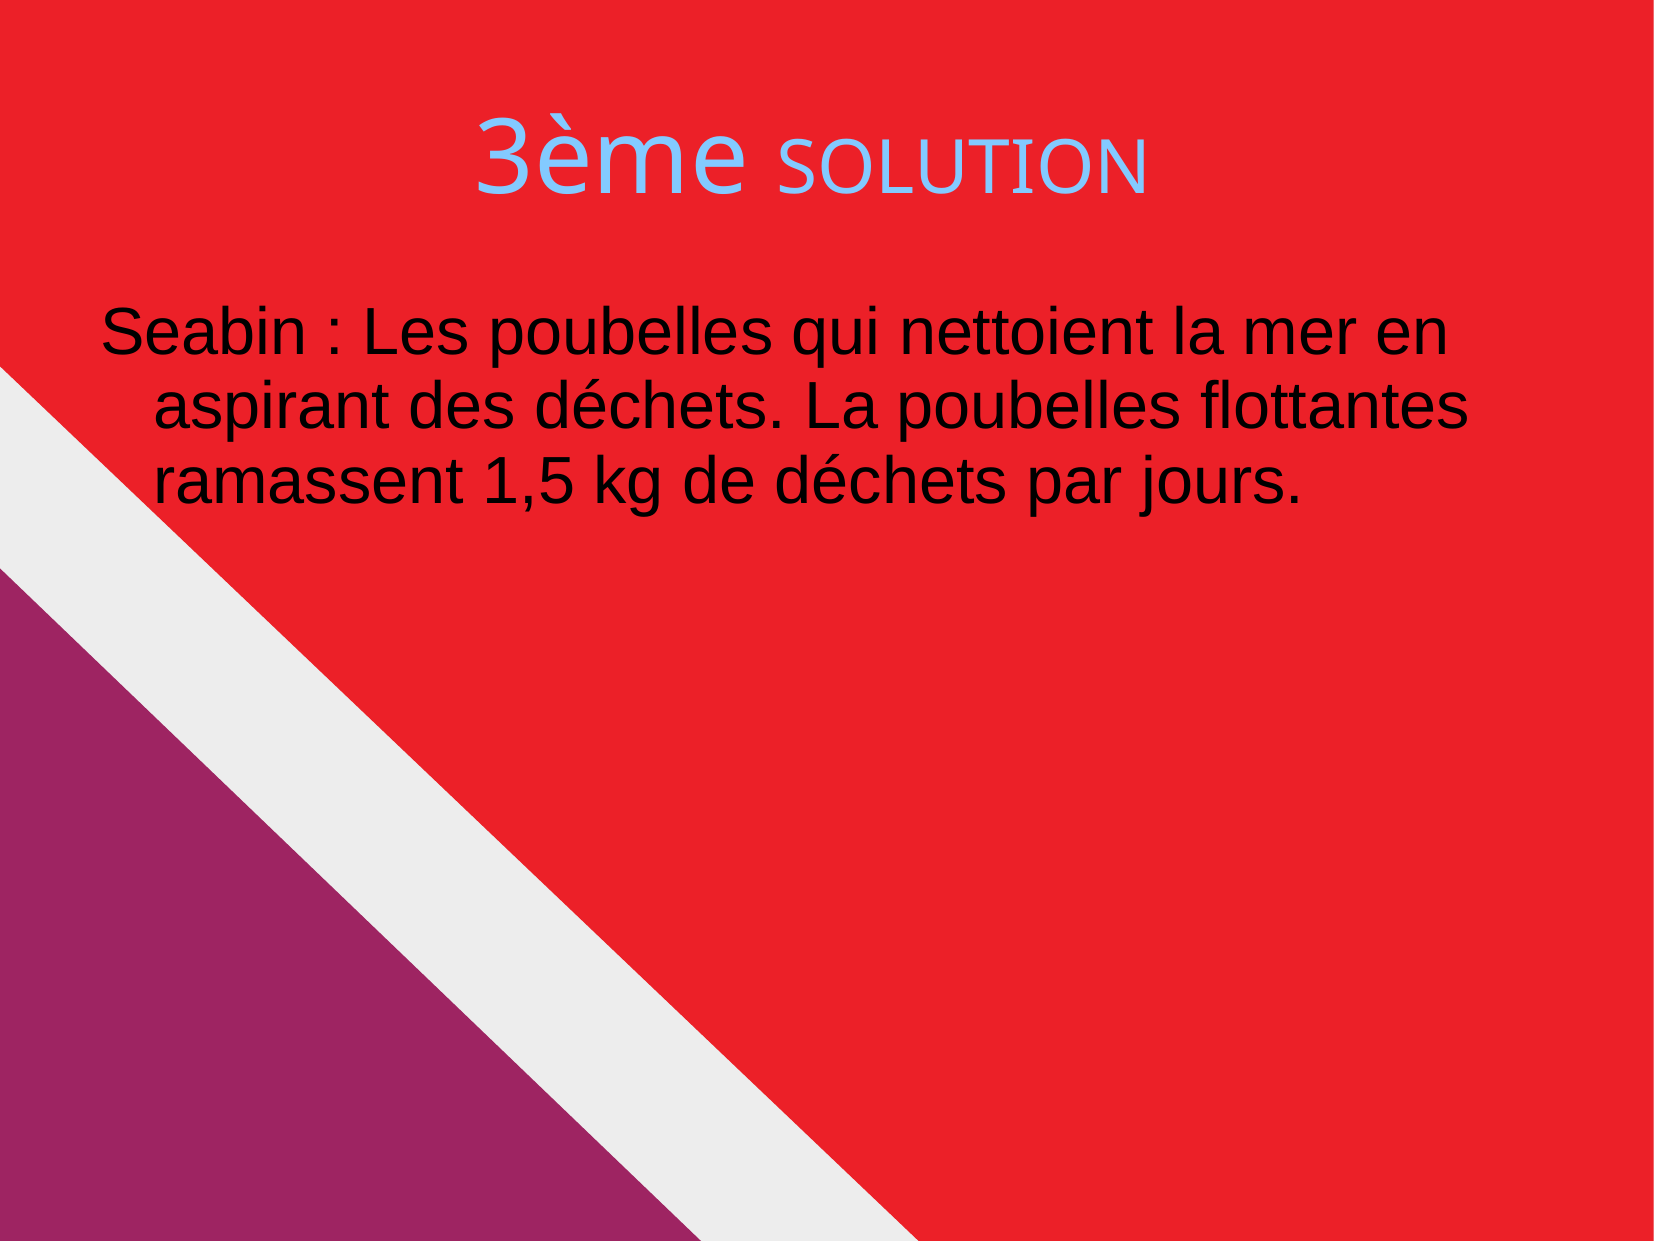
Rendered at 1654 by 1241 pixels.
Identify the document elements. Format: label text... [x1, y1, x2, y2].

title 3ème SOLUTION [82, 49, 1571, 257]
list Seabin : Les poubelles qui nettoient la mer en aspirant des déchets. La poubelles flottantes ramassent 1,5 kg de déchets par jours. [82, 290, 1571, 1010]
